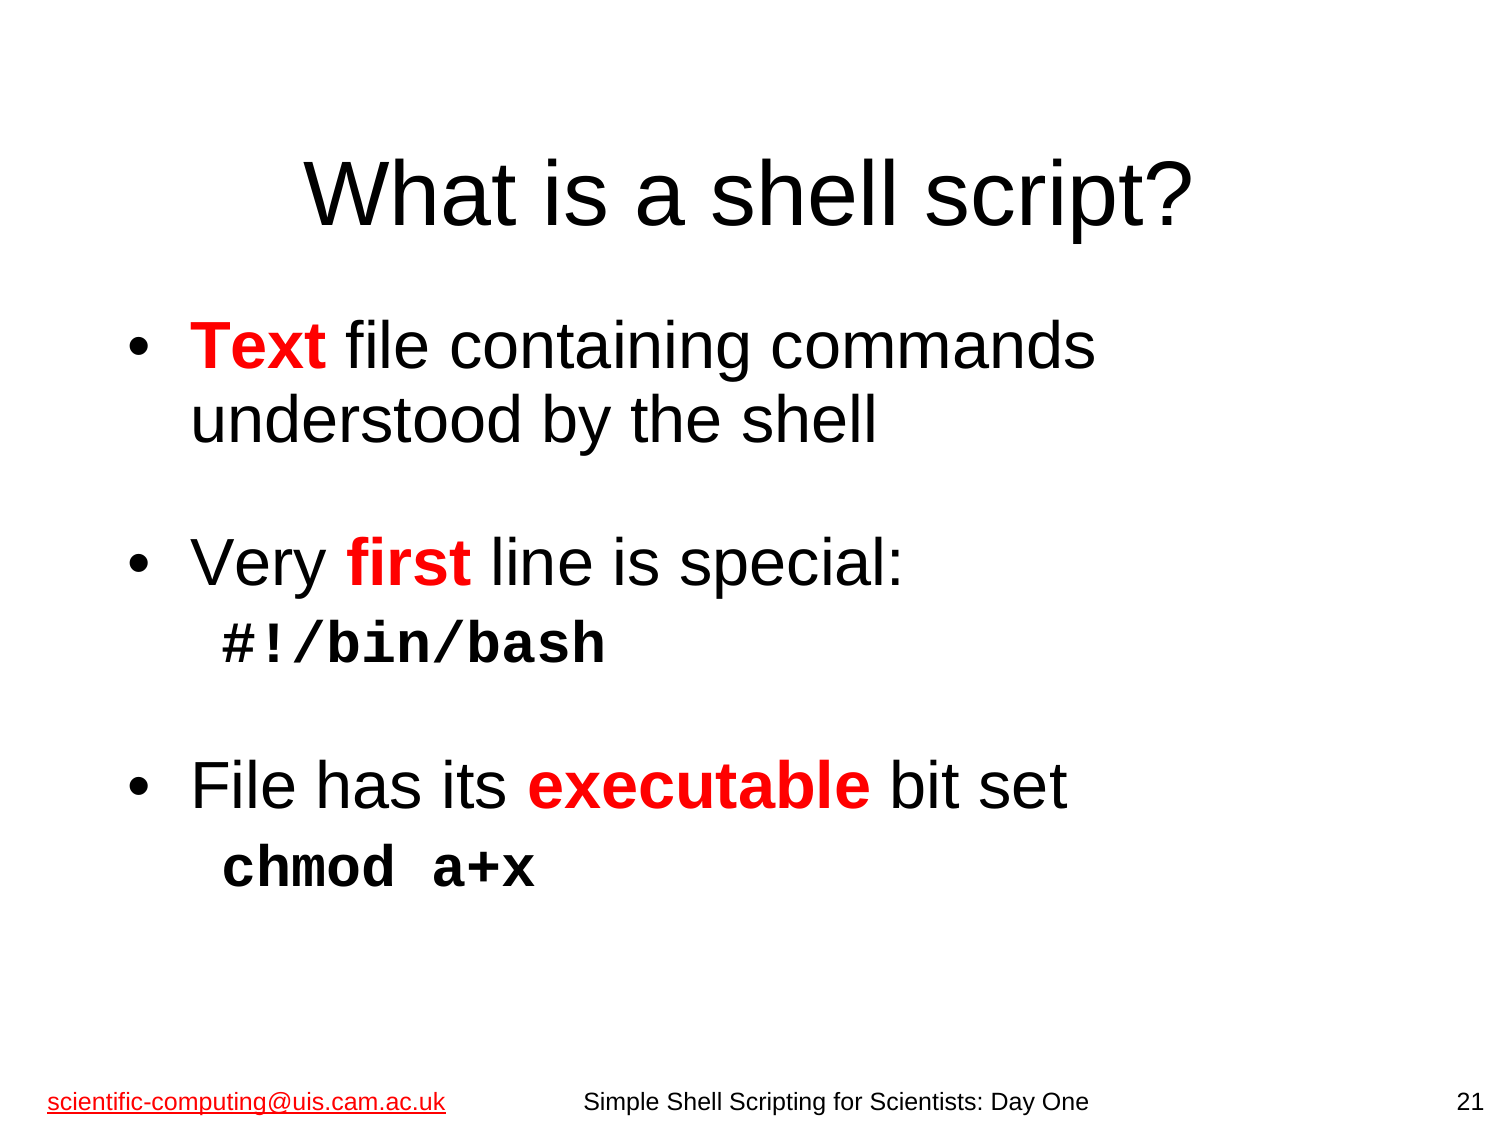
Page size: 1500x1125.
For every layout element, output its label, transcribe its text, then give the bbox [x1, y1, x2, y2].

title What is a shell script? [112, 99, 1388, 288]
list Text file containing commands understood by the shell Very first line is special: #!/bin/bash File has its executable bit set chmod a+x [112, 299, 1388, 1000]
